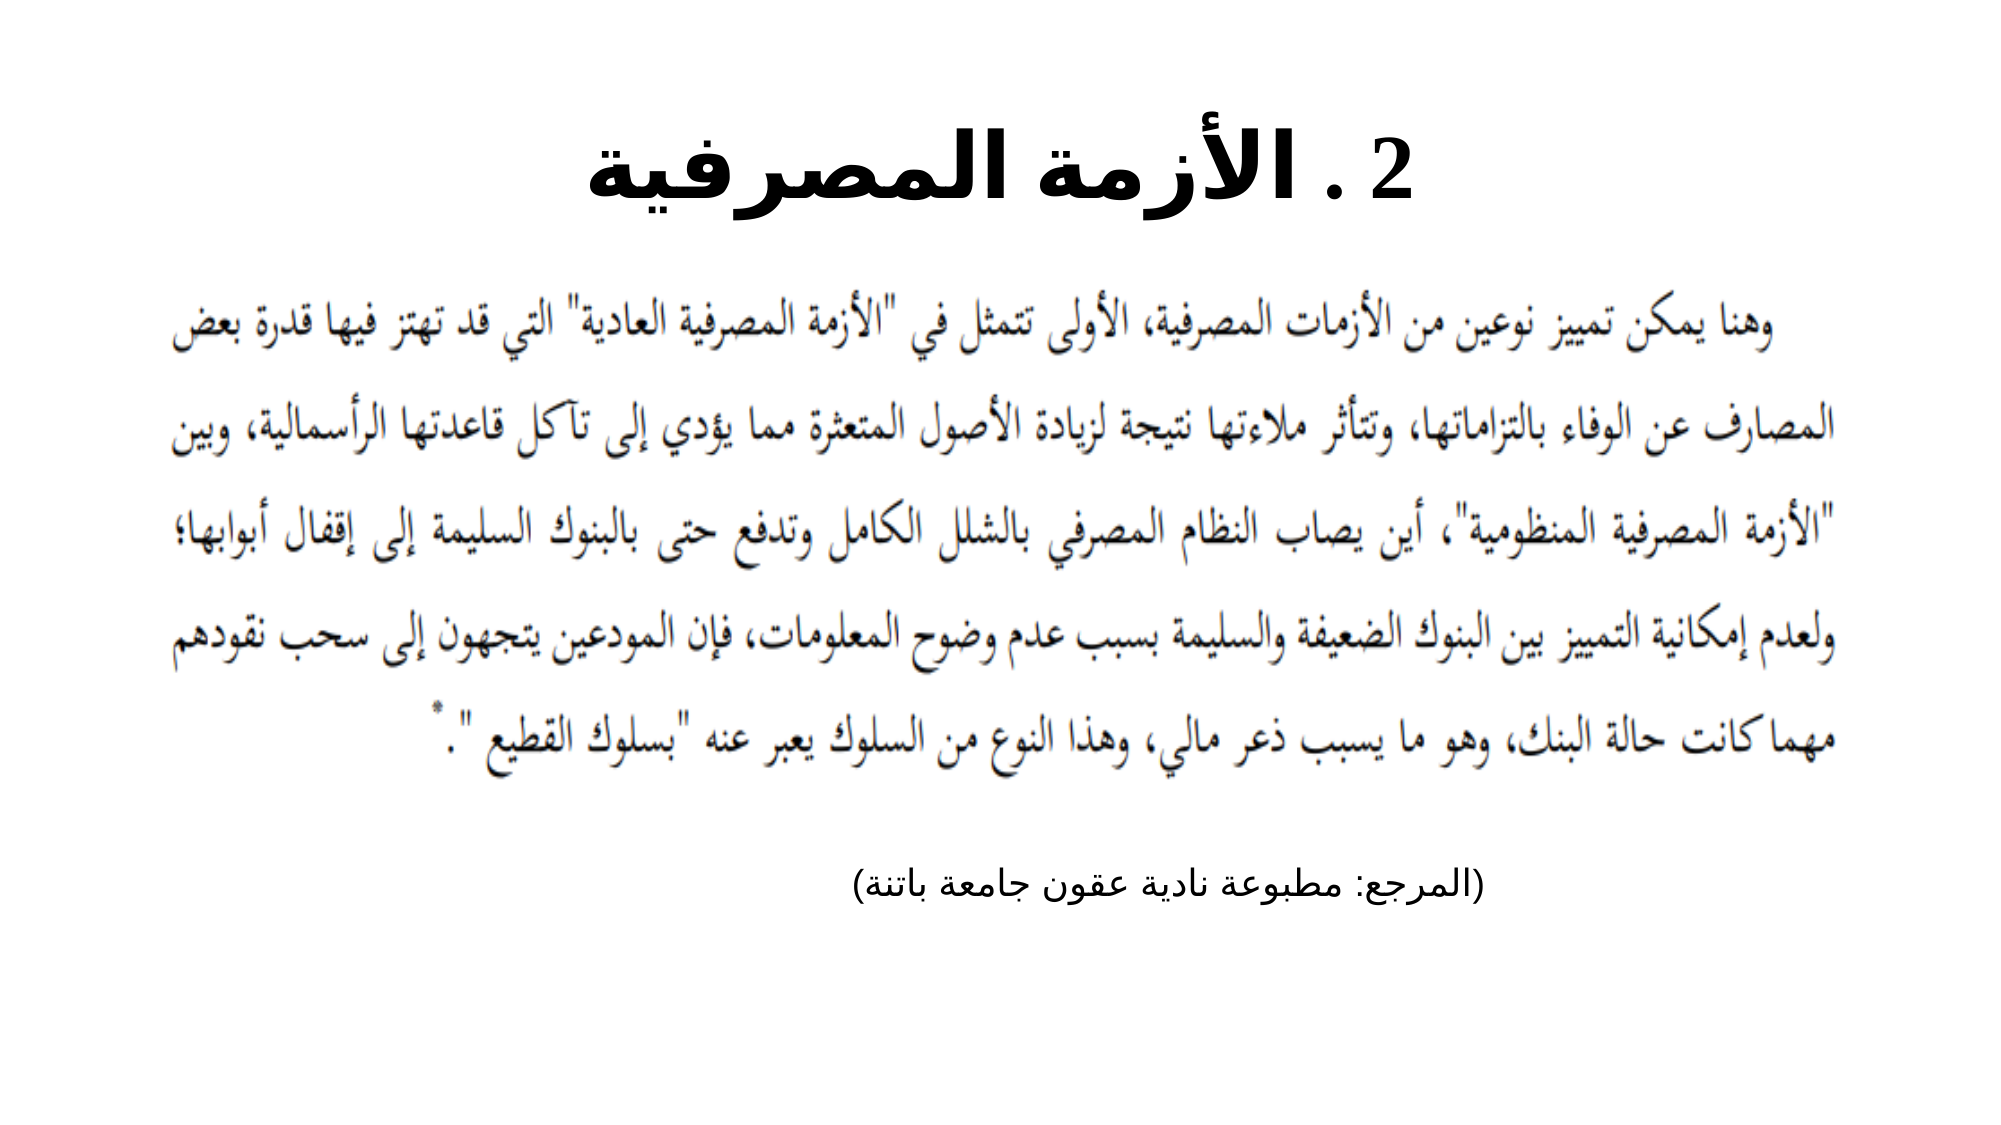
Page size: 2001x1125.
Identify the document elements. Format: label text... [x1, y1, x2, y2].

text_box (المرجع: مطبوعة نادية عقون جامعة باتنة) [836, 851, 1838, 912]
picture [156, 277, 1882, 798]
title 2 . الأزمة المصرفية [137, 59, 1863, 278]
